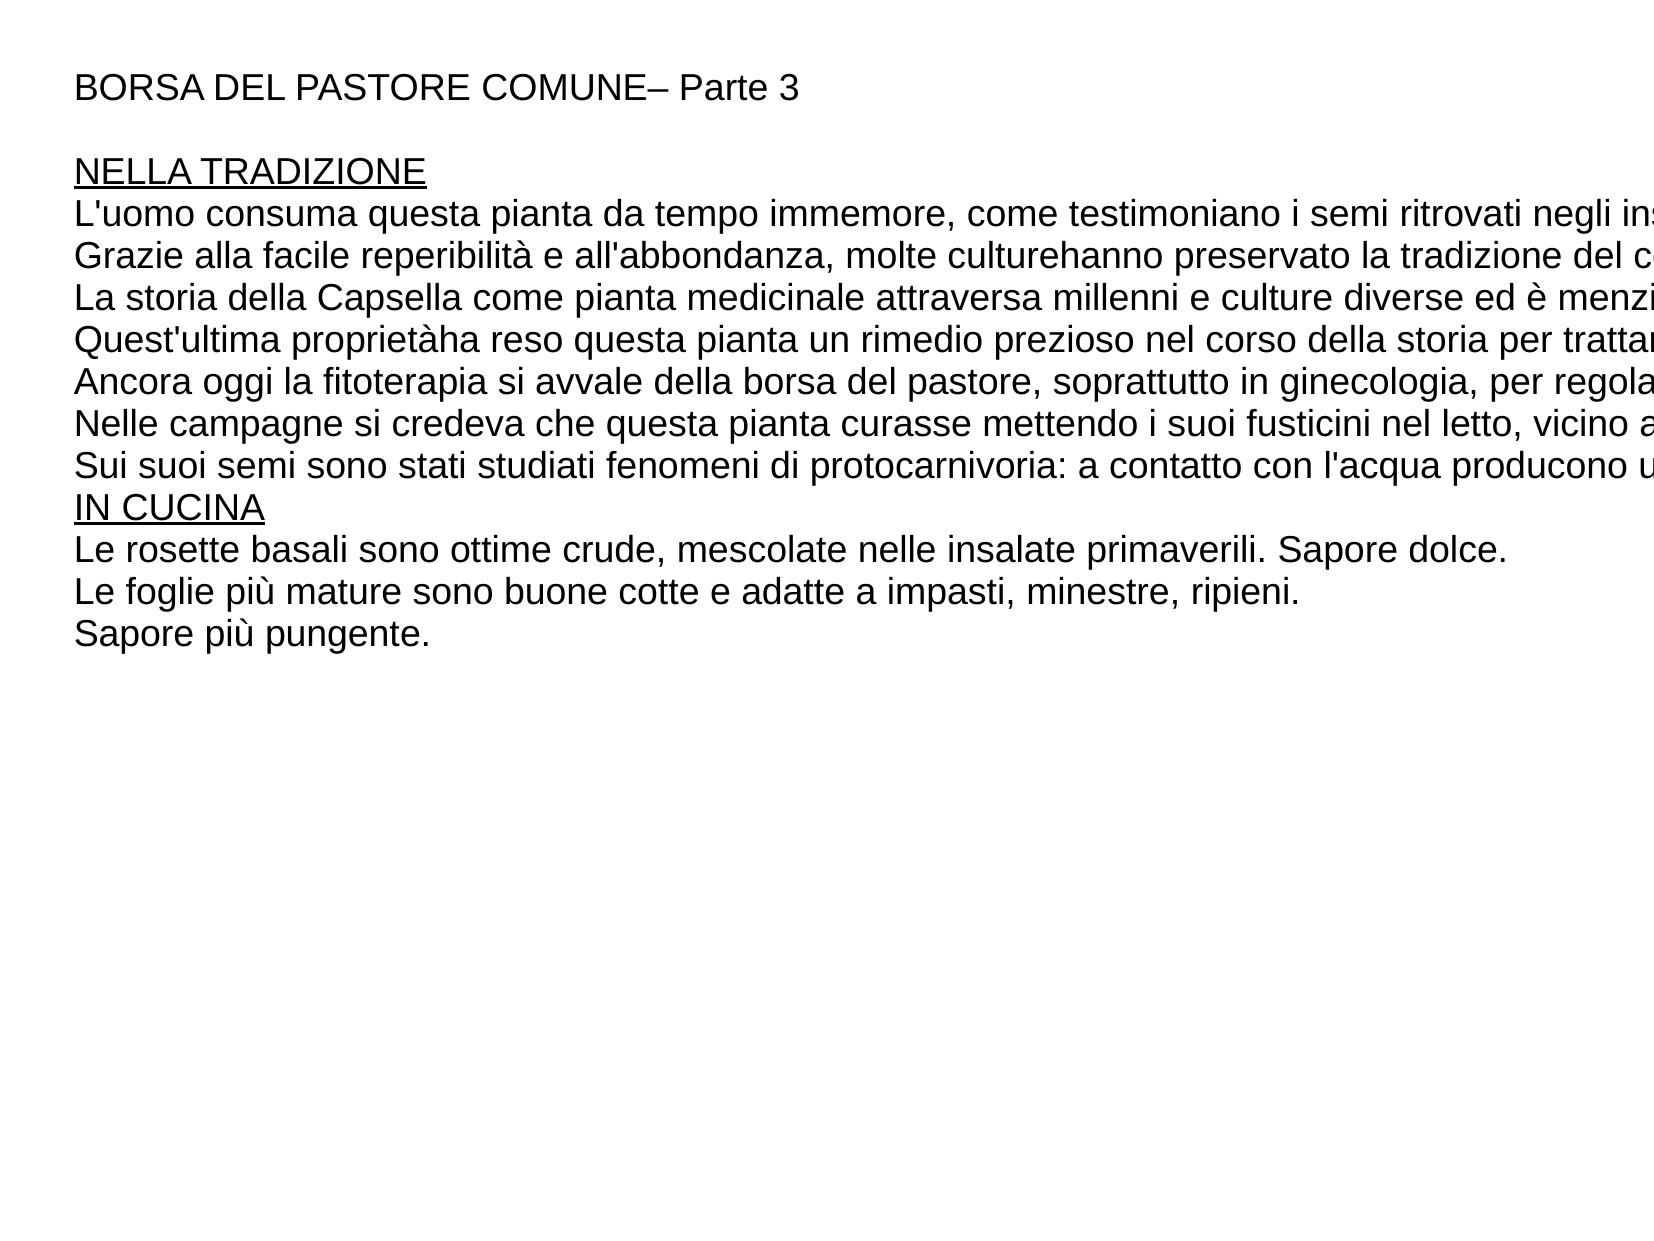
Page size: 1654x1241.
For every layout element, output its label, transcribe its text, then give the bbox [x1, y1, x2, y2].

text_box BORSA DEL PASTORE COMUNE– Parte 3 NELLA TRADIZIONE L'uomo consuma questa pianta da tempo immemore, come testimoniano i semi ritrovati negli insediamenti neolitici in Turchia e negli stomaci delle mummie delle torbiere di Danimarca risalenti all'età del ferro. Grazie alla facile reperibilità e all'abbondanza, molte culturehanno preservato la tradizione del consumo della borsa del pastore (Asia, Cina, Corea, Giappone) La storia della Capsella come pianta medicinale attraversa millenni e culture diverse ed è menzionata nei trattati antichi di medicina cinese, araba, ed europea per le sue proprietà cicatrizzanti, astringenti,diuretiche, antiscorbutiche, antidiarroiche,ipotensive, emmenagoghe e soprattutto emostatiche. Quest'ultima proprietàha reso questa pianta un rimedio prezioso nel corso della storia per trattare ferite di guerra, parti, grandi sanguinamenti dell'utero o degli organi. Ancora oggi la fitoterapia si avvale della borsa del pastore, soprattutto in ginecologia, per regolare flusso e ciclo mestruale. Nelle campagne si credeva che questa pianta curasse mettendo i suoi fusticini nel letto, vicino agli arti e le foglie nelle scarpe sotto la pianta del piede per prevenire il travaso biliare. I semi venivano appesi al collo dei bambini per facilitare la dentizione. Sui suoi semi sono stati studiati fenomeni di protocarnivoria: a contatto con l'acqua producono una sostanza vischiosa che intrappola insetti e nematodi in prossimità delle radici. Questa scoperta ha portato a sviluppare insetticidi derivati dai suoi semi. IN CUCINA Le rosette basali sono ottime crude, mescolate nelle insalate primaverili. Sapore dolce. Le foglie più mature sono buone cotte e adatte a impasti, minestre, ripieni. Sapore più pungente. [59, 59, 1595, 1241]
